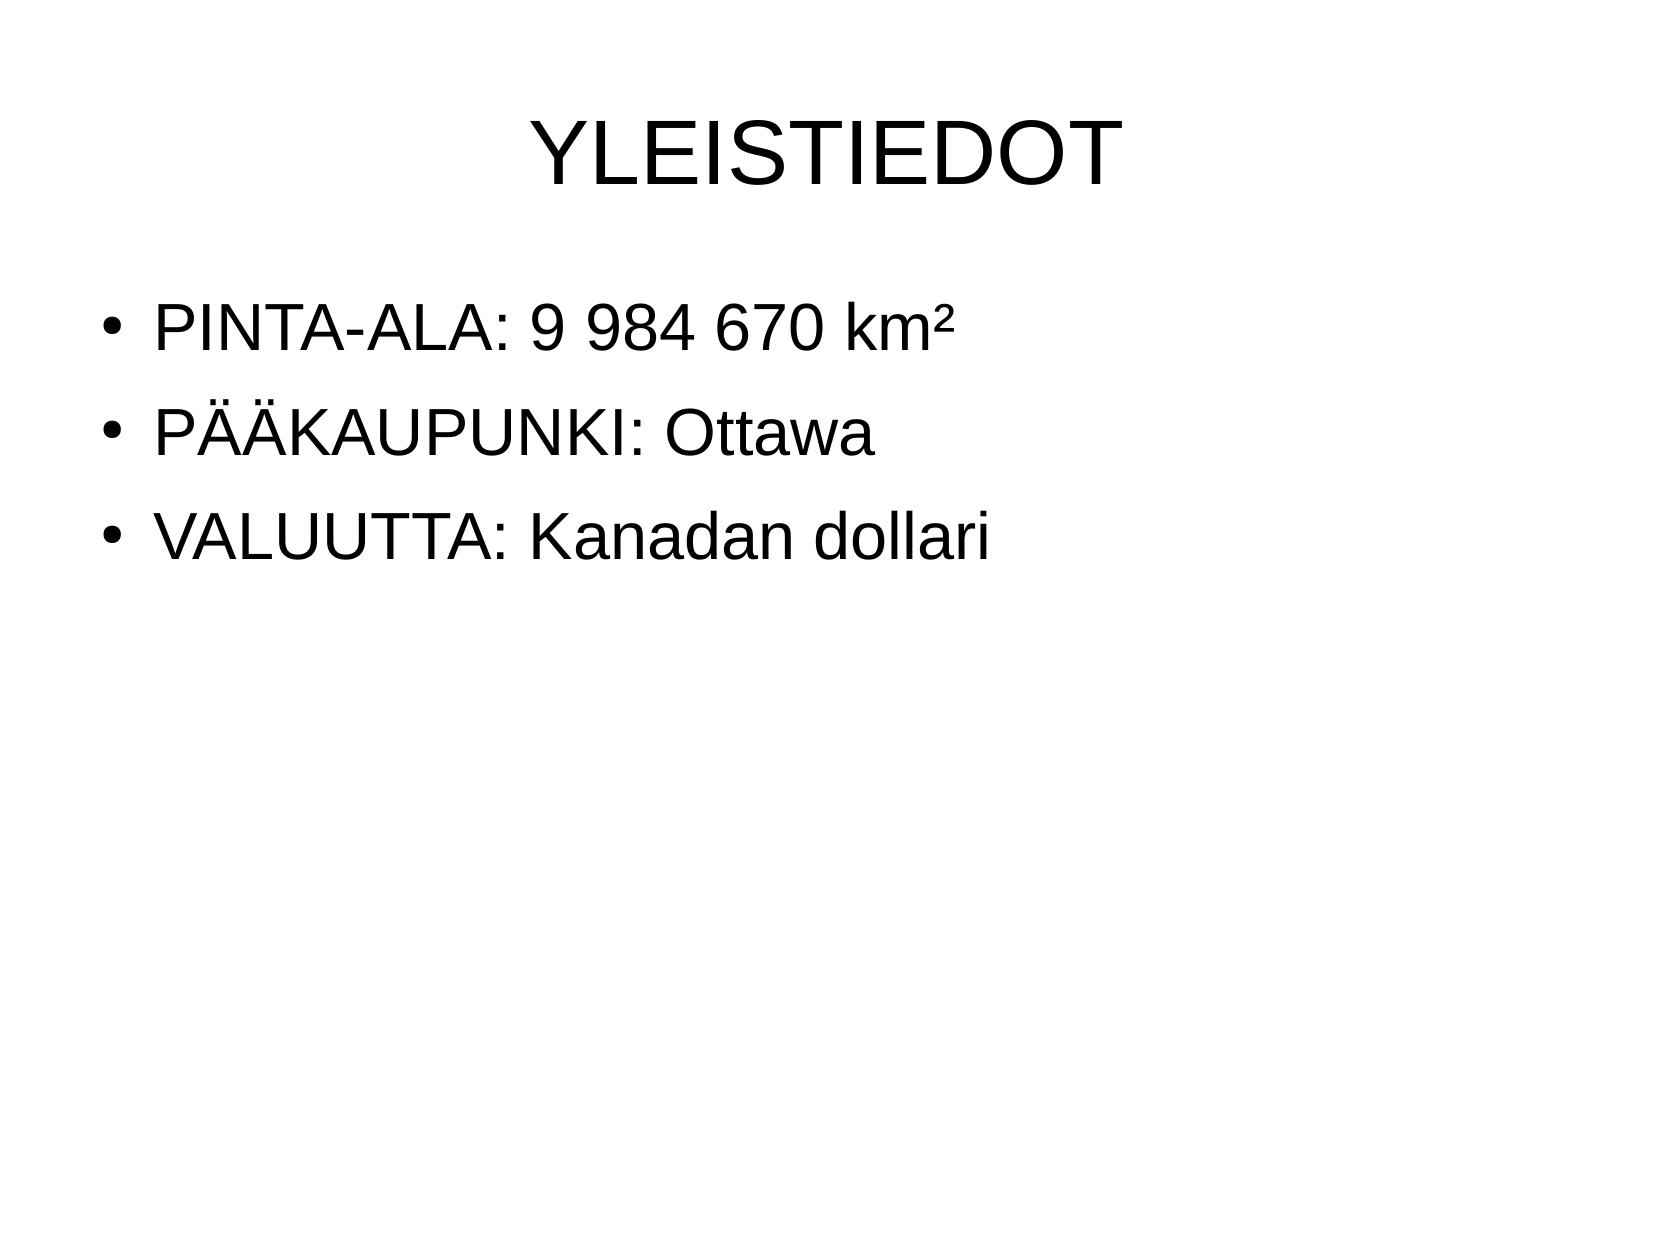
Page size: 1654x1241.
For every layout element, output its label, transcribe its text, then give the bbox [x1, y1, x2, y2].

list PINTA-ALA: 9 984 670 km² PÄÄKAUPUNKI: Ottawa VALUUTTA: Kanadan dollari [82, 290, 1571, 1010]
title YLEISTIEDOT [82, 49, 1571, 257]
